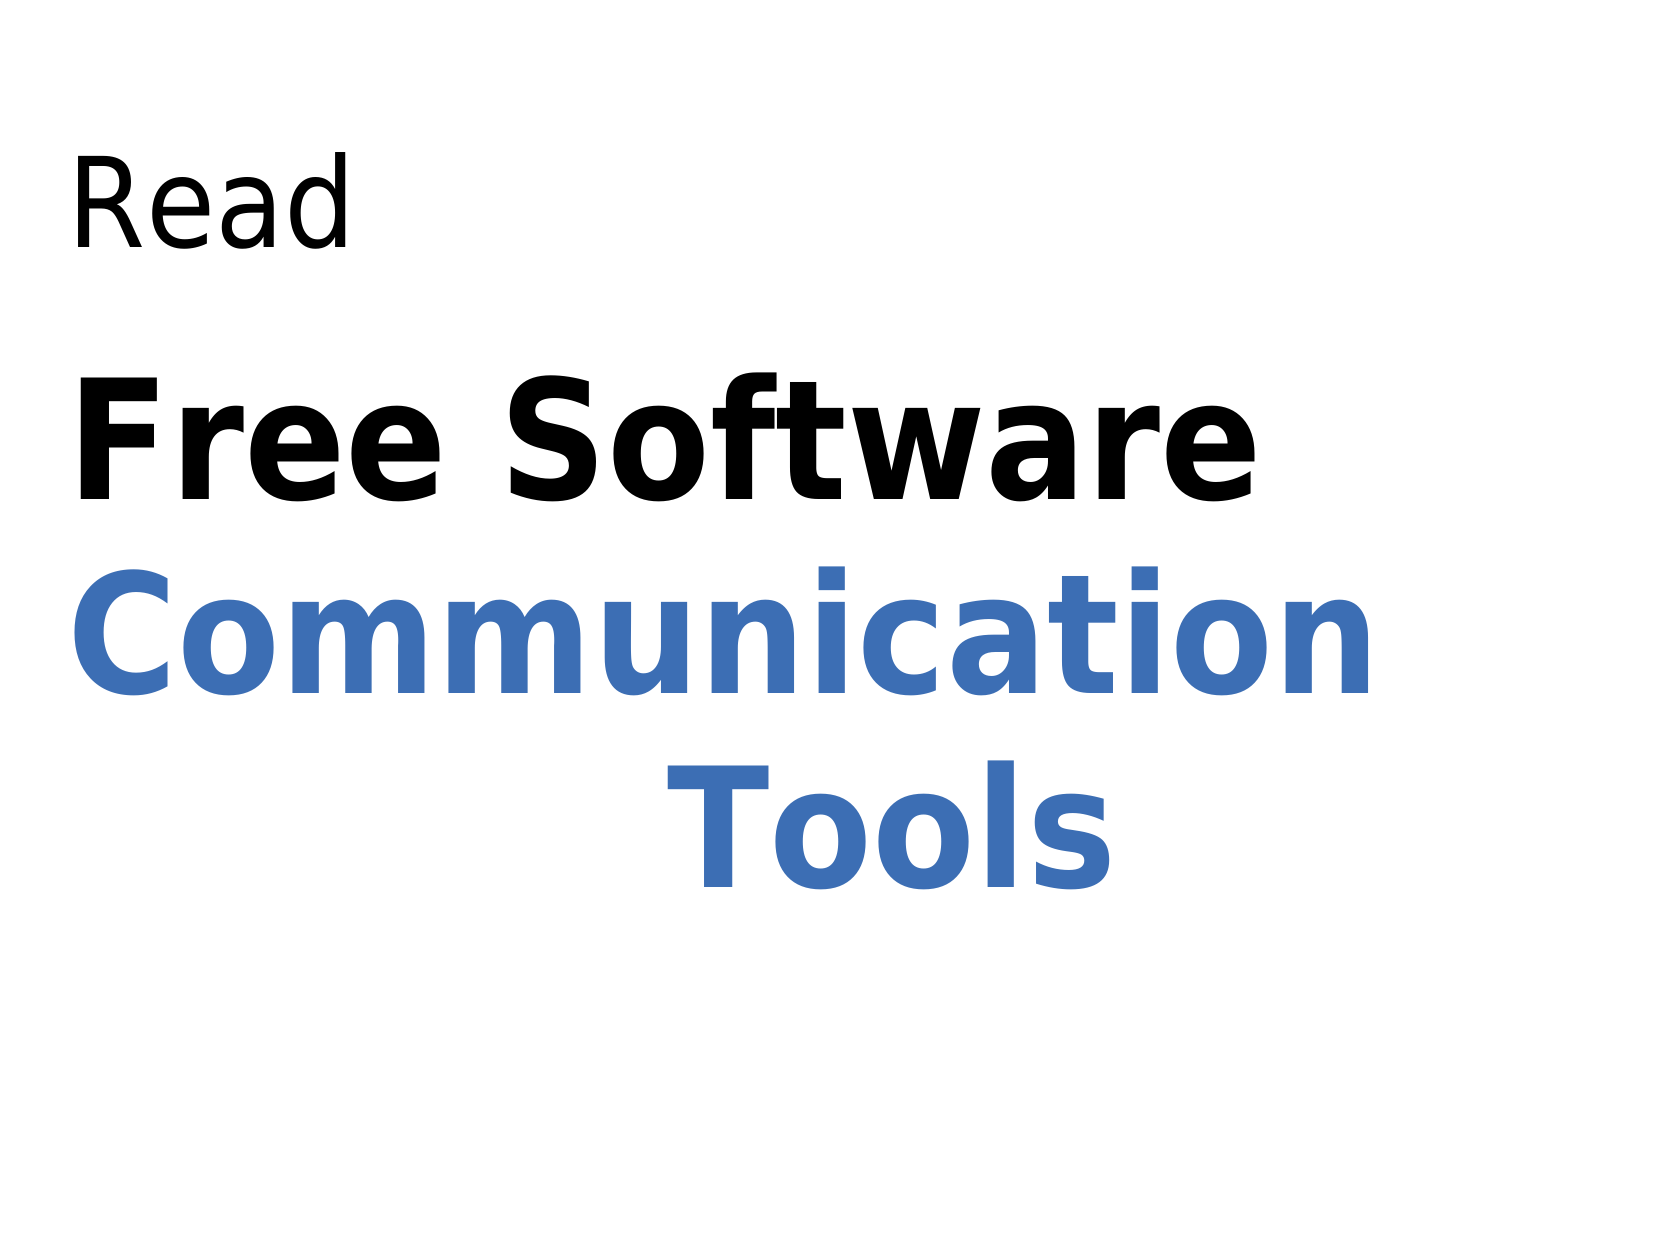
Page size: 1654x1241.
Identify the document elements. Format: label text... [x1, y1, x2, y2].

text_box Read Free Software Communication Tools [53, 124, 1611, 1137]
